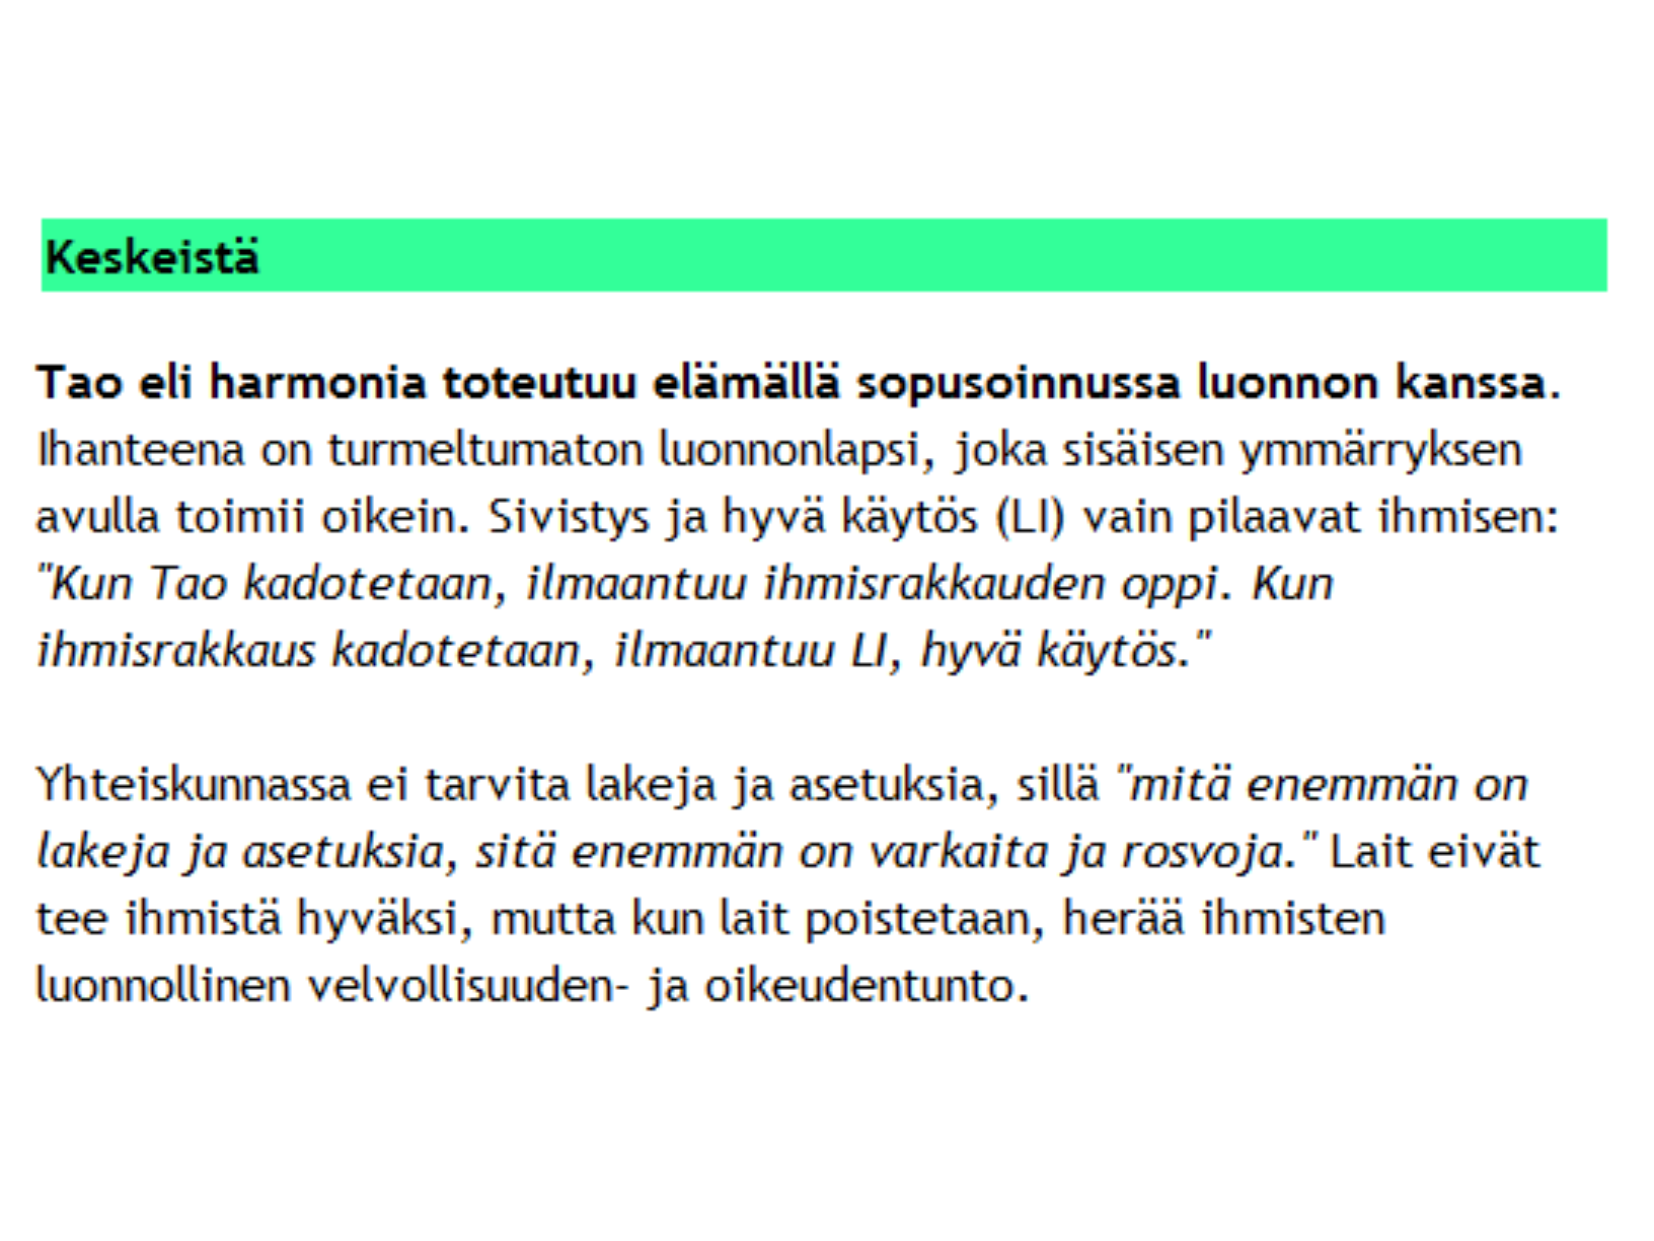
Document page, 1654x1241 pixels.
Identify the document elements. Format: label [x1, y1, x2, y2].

picture [0, 183, 1654, 1057]
